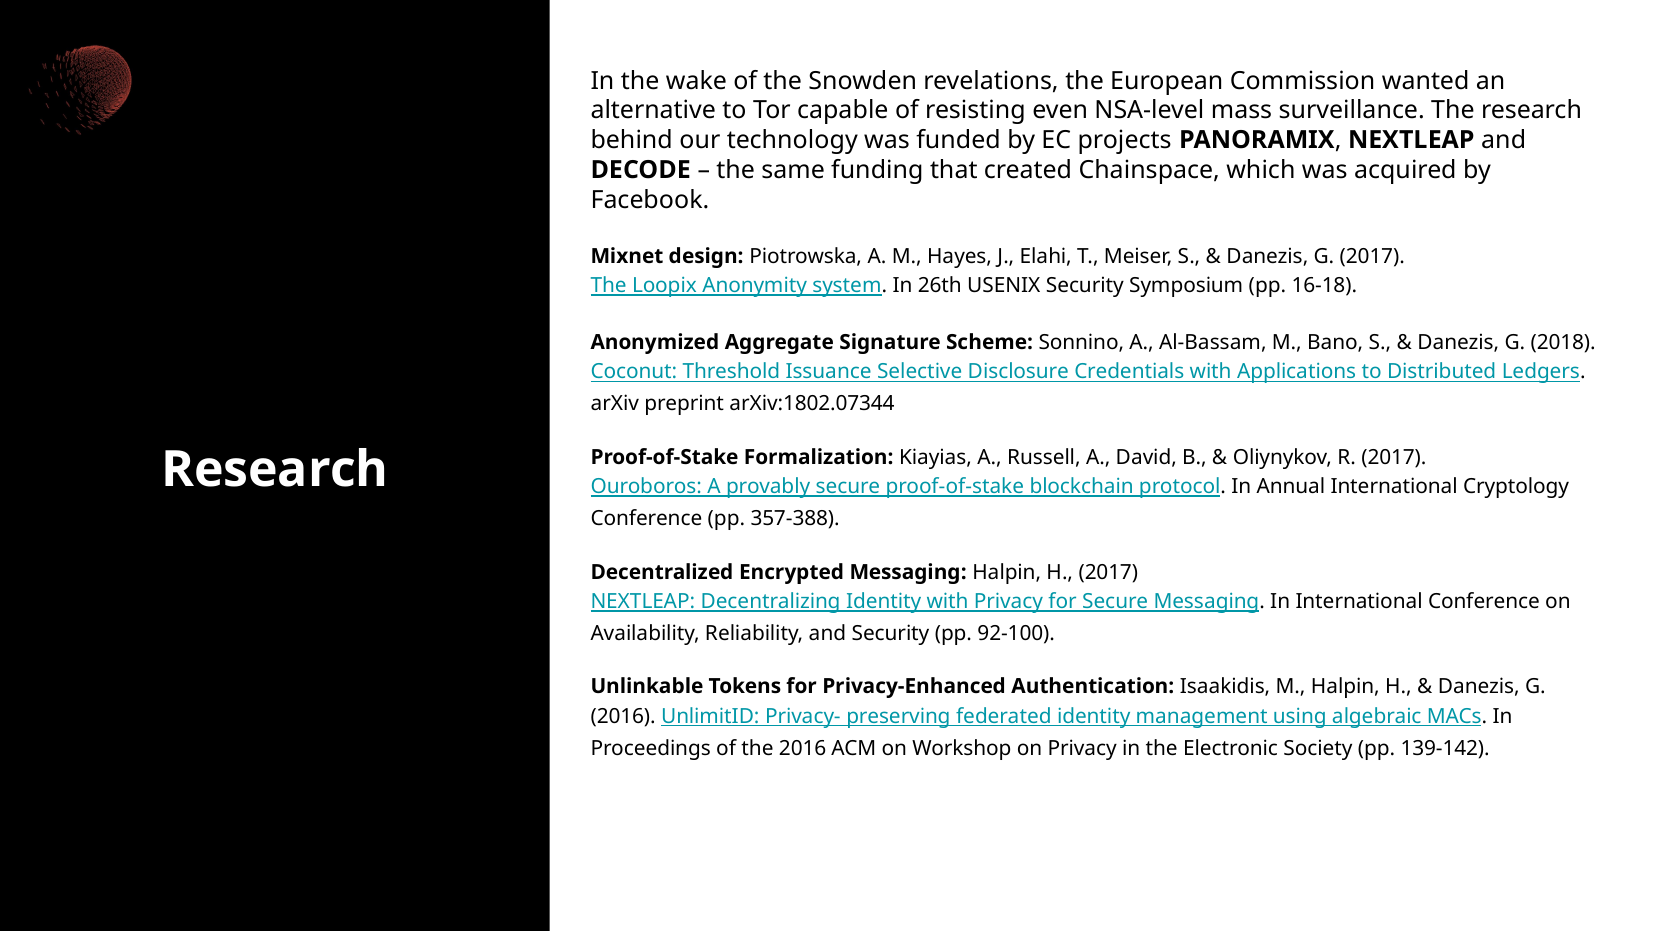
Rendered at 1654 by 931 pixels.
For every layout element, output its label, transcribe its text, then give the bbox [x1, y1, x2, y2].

title Research [55, 413, 495, 516]
text_box [0, 0, 550, 931]
picture [0, 13, 171, 166]
list In the wake of the Snowden revelations, the European Commission wanted an alternative to Tor capable of resisting even NSA-level mass surveillance. The research behind our technology was funded by EC projects PANORAMIX, NEXTLEAP and DECODE – the same funding that created Chainspace, which was acquired by Facebook. Mixnet design: Piotrowska, A. M., Hayes, J., Elahi, T., Meiser, S., & Danezis, G. (2017). The Loopix Anonymity system. In 26th USENIX Security Symposium (pp. 16-18). Anonymized Aggregate Signature Scheme: Sonnino, A., Al-Bassam, M., Bano, S., & Danezis, G. (2018). Coconut: Threshold Issuance Selective Disclosure Credentials with Applications to Distributed Ledgers. arXiv preprint arXiv:1802.07344 Proof-of-Stake Formalization: Kiayias, A., Russell, A., David, B., & Oliynykov, R. (2017). Ouroboros: A provably secure proof-of-stake blockchain protocol. In Annual International Cryptology Conference (pp. 357-388). Decentralized Encrypted Messaging: Halpin, H., (2017) NEXTLEAP: Decentralizing Identity with Privacy for Secure Messaging. In International Conference on Availability, Reliability, and Security (pp. 92-100). Unlinkable Tokens for Privacy-Enhanced Authentication: Isaakidis, M., Halpin, H., & Danezis, G. (2016). UnlimitID: Privacy- preserving federated identity management using algebraic MACs. In Proceedings of the 2016 ACM on Workshop on Privacy in the Electronic Society (pp. 139-142). [575, 49, 1622, 777]
